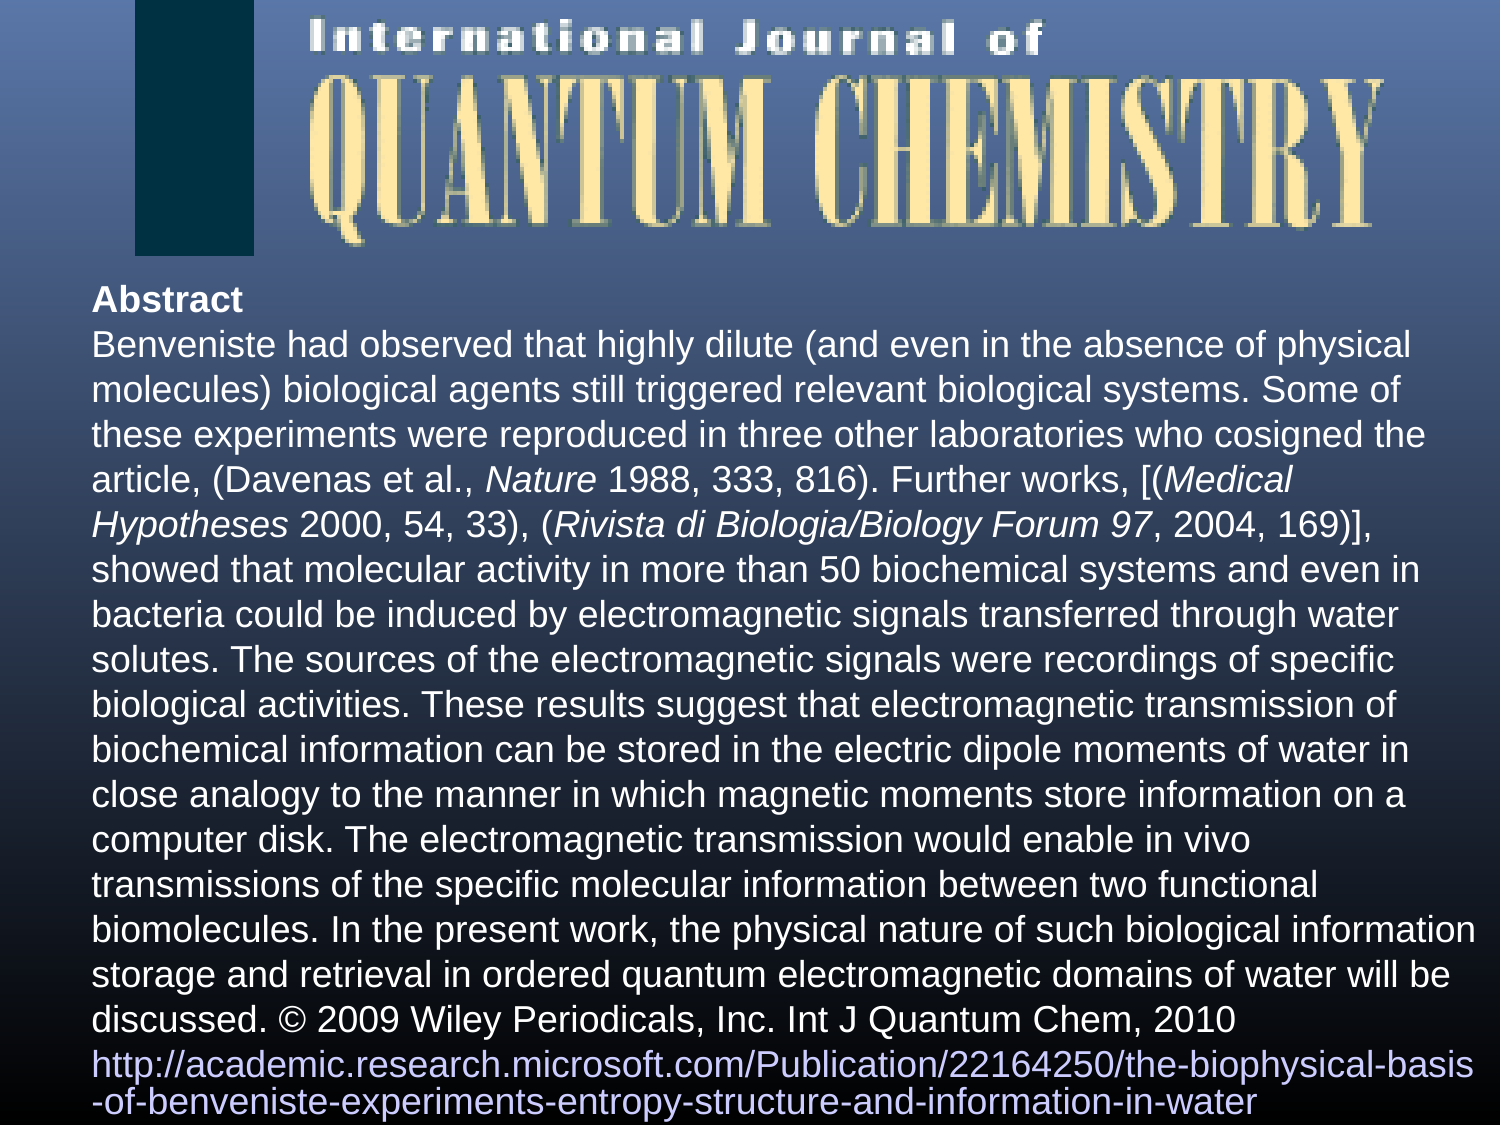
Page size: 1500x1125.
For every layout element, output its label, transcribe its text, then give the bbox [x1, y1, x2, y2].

text_box Abstract Benveniste had observed that highly dilute (and even in the absence of physical molecules) biological agents still triggered relevant biological systems. Some of these experiments were reproduced in three other laboratories who cosigned the article, (Davenas et al., Nature 1988, 333, 816). Further works, [(Medical Hypotheses 2000, 54, 33), (Rivista di Biologia/Biology Forum 97, 2004, 169)], showed that molecular activity in more than 50 biochemical systems and even in bacteria could be induced by electromagnetic signals transferred through water solutes. The sources of the electromagnetic signals were recordings of specific biological activities. These results suggest that electromagnetic transmission of biochemical information can be stored in the electric dipole moments of water in close analogy to the manner in which magnetic moments store information on a computer disk. The electromagnetic transmission would enable in vivo transmissions of the specific molecular information between two functional biomolecules. In the present work, the physical nature of such biological information storage and retrieval in ordered quantum electromagnetic domains of water will be discussed. © 2009 Wiley Periodicals, Inc. Int J Quantum Chem, 2010 http://academic.research.microsoft.com/Publication/22164250/the-biophysical-basis-of-benveniste-experiments-entropy-structure-and-information-in-water [76, 267, 1500, 1093]
picture [255, 0, 1424, 256]
